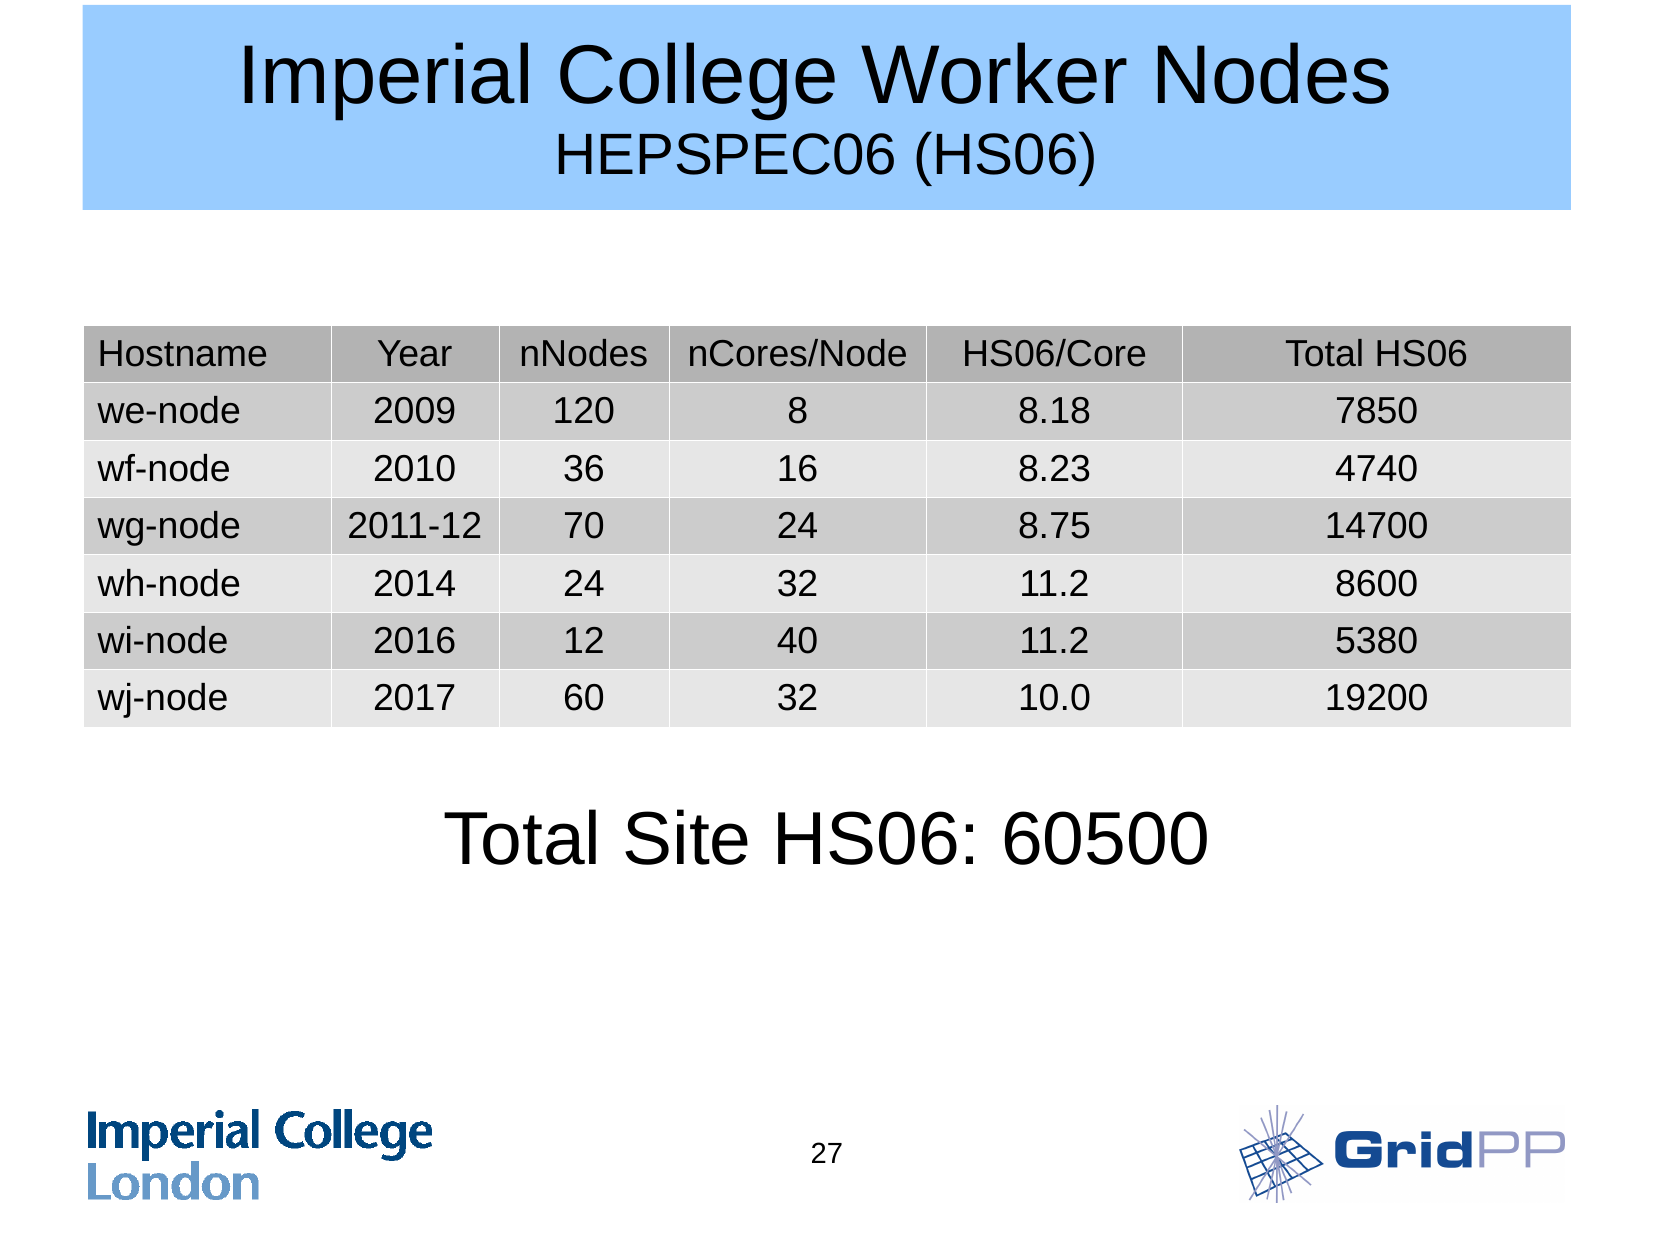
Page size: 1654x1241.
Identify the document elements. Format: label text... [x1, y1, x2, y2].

table_header HS06/Core [927, 326, 1182, 382]
table_cell 8.75 [927, 498, 1182, 554]
table_header nNodes [500, 326, 669, 382]
table_header Total HS06 [1183, 326, 1571, 382]
table_header nCores/Node [670, 326, 926, 382]
table_header Hostname [84, 326, 331, 382]
table_cell 40 [670, 613, 926, 669]
picture [1239, 1105, 1565, 1203]
table_cell wj-node [84, 670, 331, 727]
title Imperial College Worker Nodes HEPSPEC06 (HS06) [82, 4, 1571, 210]
table_cell 4740 [1183, 441, 1571, 497]
table_cell we-node [84, 383, 331, 440]
table_cell 11.2 [927, 555, 1182, 612]
table_cell 2010 [332, 441, 499, 497]
table_cell 24 [670, 498, 926, 554]
table_cell 12 [500, 613, 669, 669]
table_cell 11.2 [927, 613, 1182, 669]
table_cell 5380 [1183, 613, 1571, 669]
table_cell 16 [670, 441, 926, 497]
table_cell 8600 [1183, 555, 1571, 612]
table_cell 24 [500, 555, 669, 612]
text_box Total Site HS06: 60500 [428, 789, 1226, 889]
table_cell wg-node [84, 498, 331, 554]
table_cell 32 [670, 670, 926, 727]
picture [88, 1109, 432, 1200]
table_cell 2011-12 [332, 498, 499, 554]
table_cell 14700 [1183, 498, 1571, 554]
table_cell 8 [670, 383, 926, 440]
table_cell 2014 [332, 555, 499, 612]
table_cell 70 [500, 498, 669, 554]
table_cell 19200 [1183, 670, 1571, 727]
table_cell 120 [500, 383, 669, 440]
table_cell 32 [670, 555, 926, 612]
table_cell 2017 [332, 670, 499, 727]
table_cell wh-node [84, 555, 331, 612]
table_cell 2016 [332, 613, 499, 669]
table_cell 10.0 [927, 670, 1182, 727]
table_cell 8.23 [927, 441, 1182, 497]
table_cell wf-node [84, 441, 331, 497]
table_cell wi-node [84, 613, 331, 669]
table_cell 7850 [1183, 383, 1571, 440]
table_cell 2009 [332, 383, 499, 440]
table_cell 36 [500, 441, 669, 497]
table_cell 60 [500, 670, 669, 727]
table_header Year [332, 326, 499, 382]
table_cell 8.18 [927, 383, 1182, 440]
